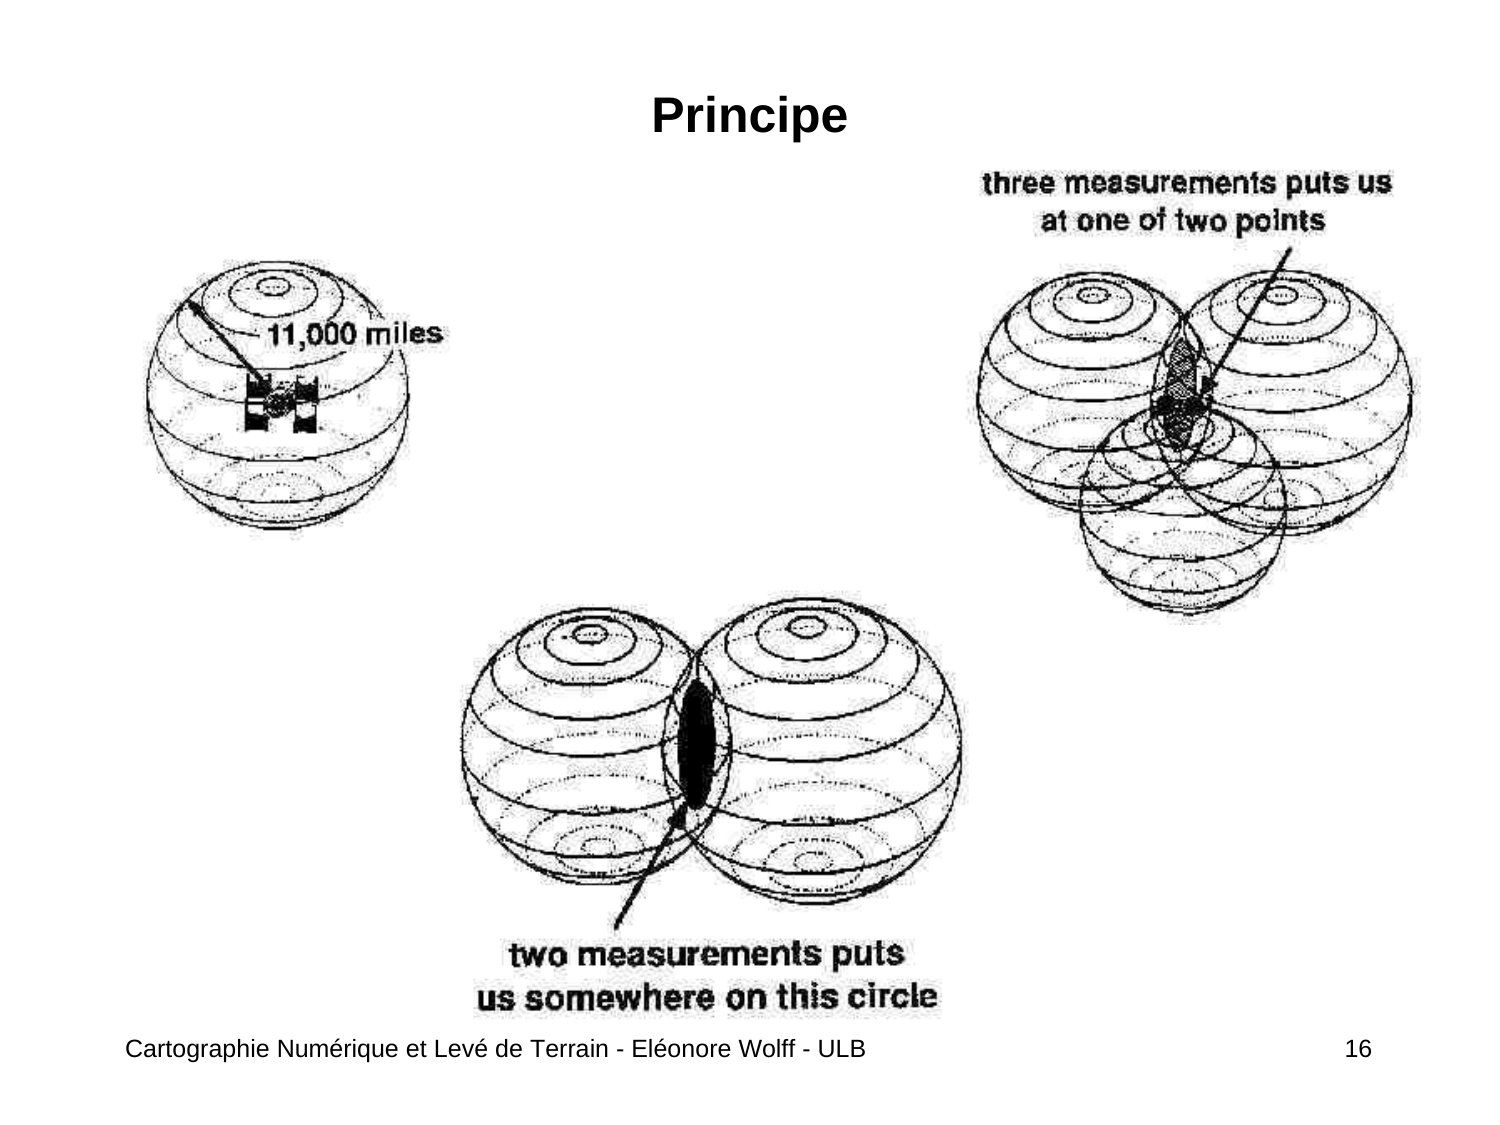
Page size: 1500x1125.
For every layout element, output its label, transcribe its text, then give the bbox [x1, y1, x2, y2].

text_box <number> [1279, 1024, 1388, 1100]
picture [90, 157, 1421, 1021]
text_box Cartographie Numérique et Levé de Terrain - Eléonore Wolff - ULB [110, 1024, 1271, 1100]
title Principe [112, 68, 1388, 157]
